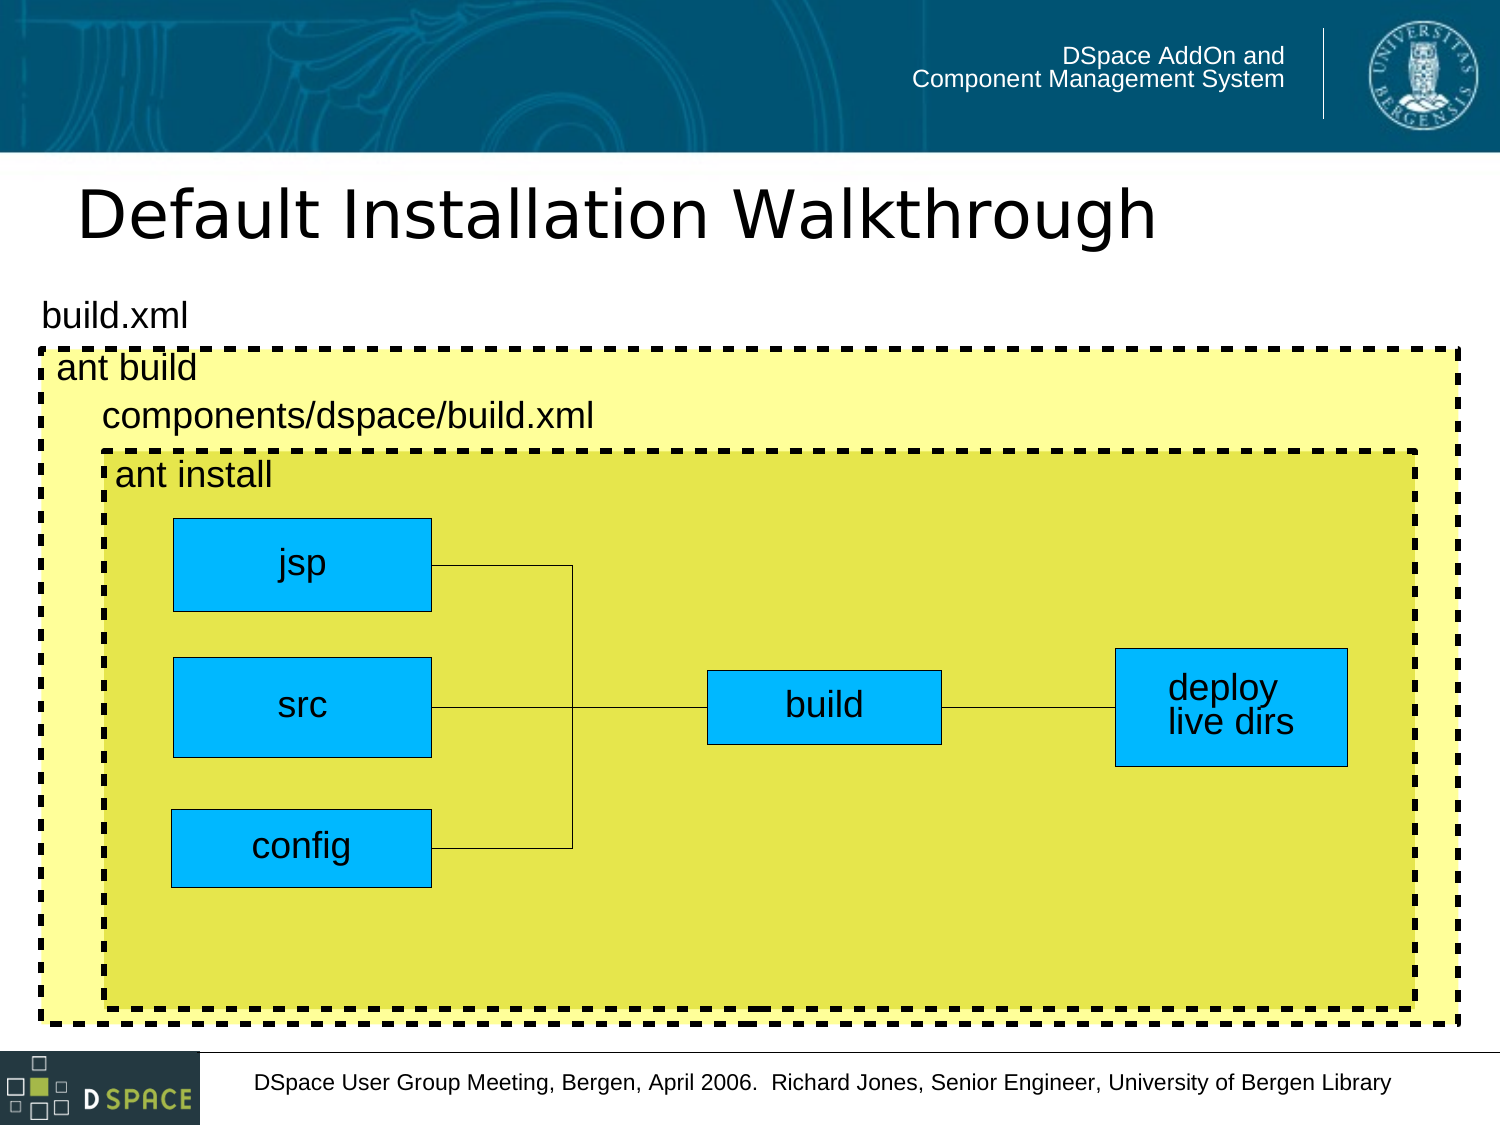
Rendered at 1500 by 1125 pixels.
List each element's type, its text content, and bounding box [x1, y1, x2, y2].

text_box jsp [173, 518, 432, 612]
text_box ant install [114, 460, 291, 504]
picture [1368, 21, 1478, 131]
picture [0, 151, 1500, 1125]
text_box build.xml [41, 301, 210, 346]
text_box ant build [56, 353, 464, 404]
text_box components/dspace/build.xml [101, 401, 653, 446]
text_box src [173, 657, 432, 758]
title Default Installation Walkthrough [76, 162, 1427, 278]
text_box build [707, 670, 942, 745]
text_box deploy live dirs [1115, 648, 1348, 767]
text_box [41, 349, 1459, 1025]
text_box config [171, 809, 432, 888]
